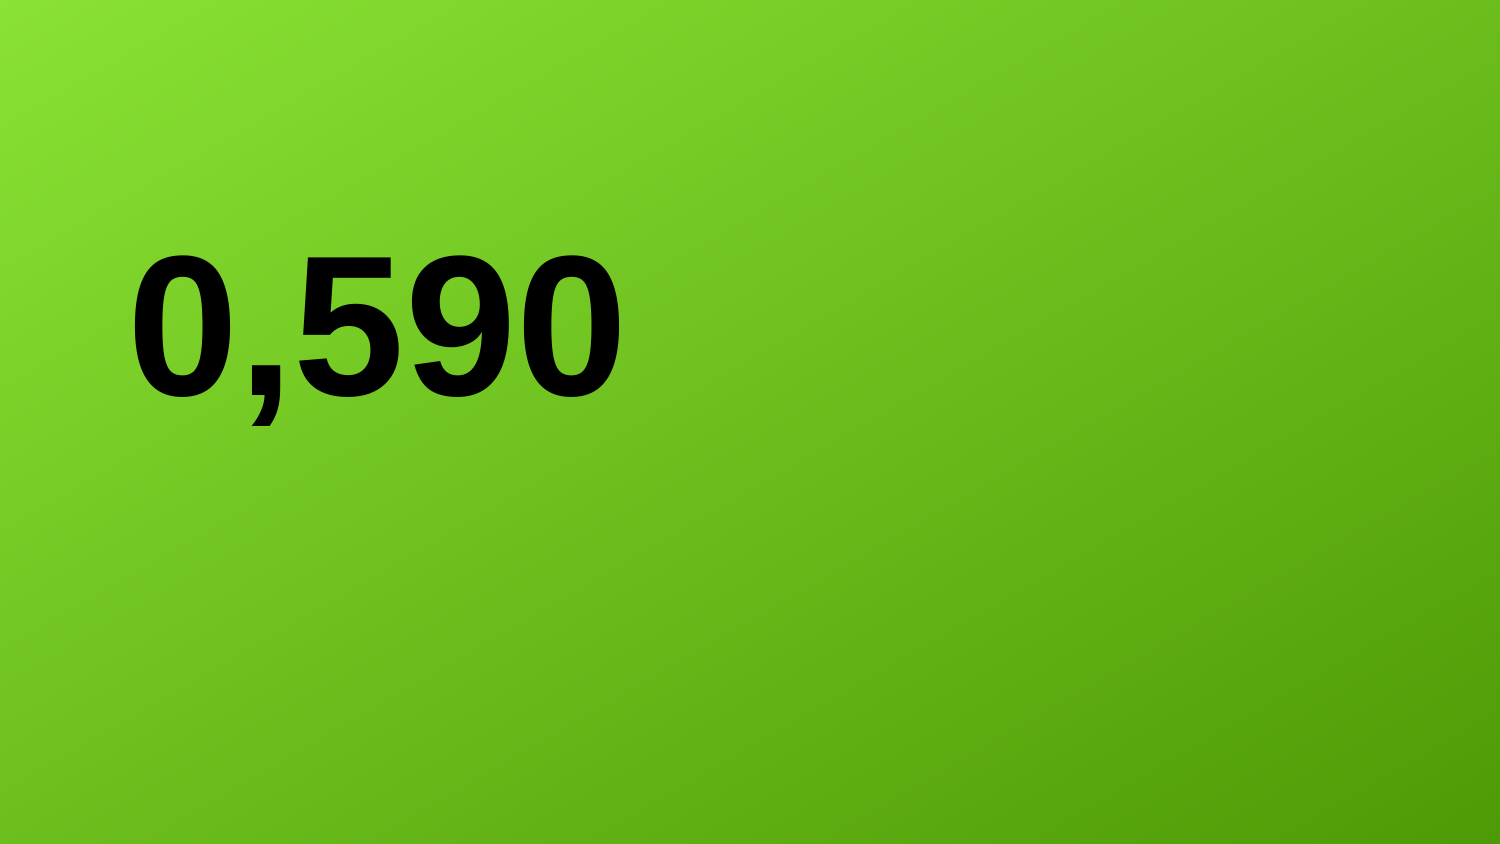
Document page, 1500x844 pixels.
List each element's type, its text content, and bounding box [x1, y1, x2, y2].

text_box 0,590 [162, 277, 202, 375]
text_box 0,590 [440, 277, 480, 327]
text_box 0,590 [112, 259, 1388, 450]
text_box 0,590 [551, 277, 591, 375]
